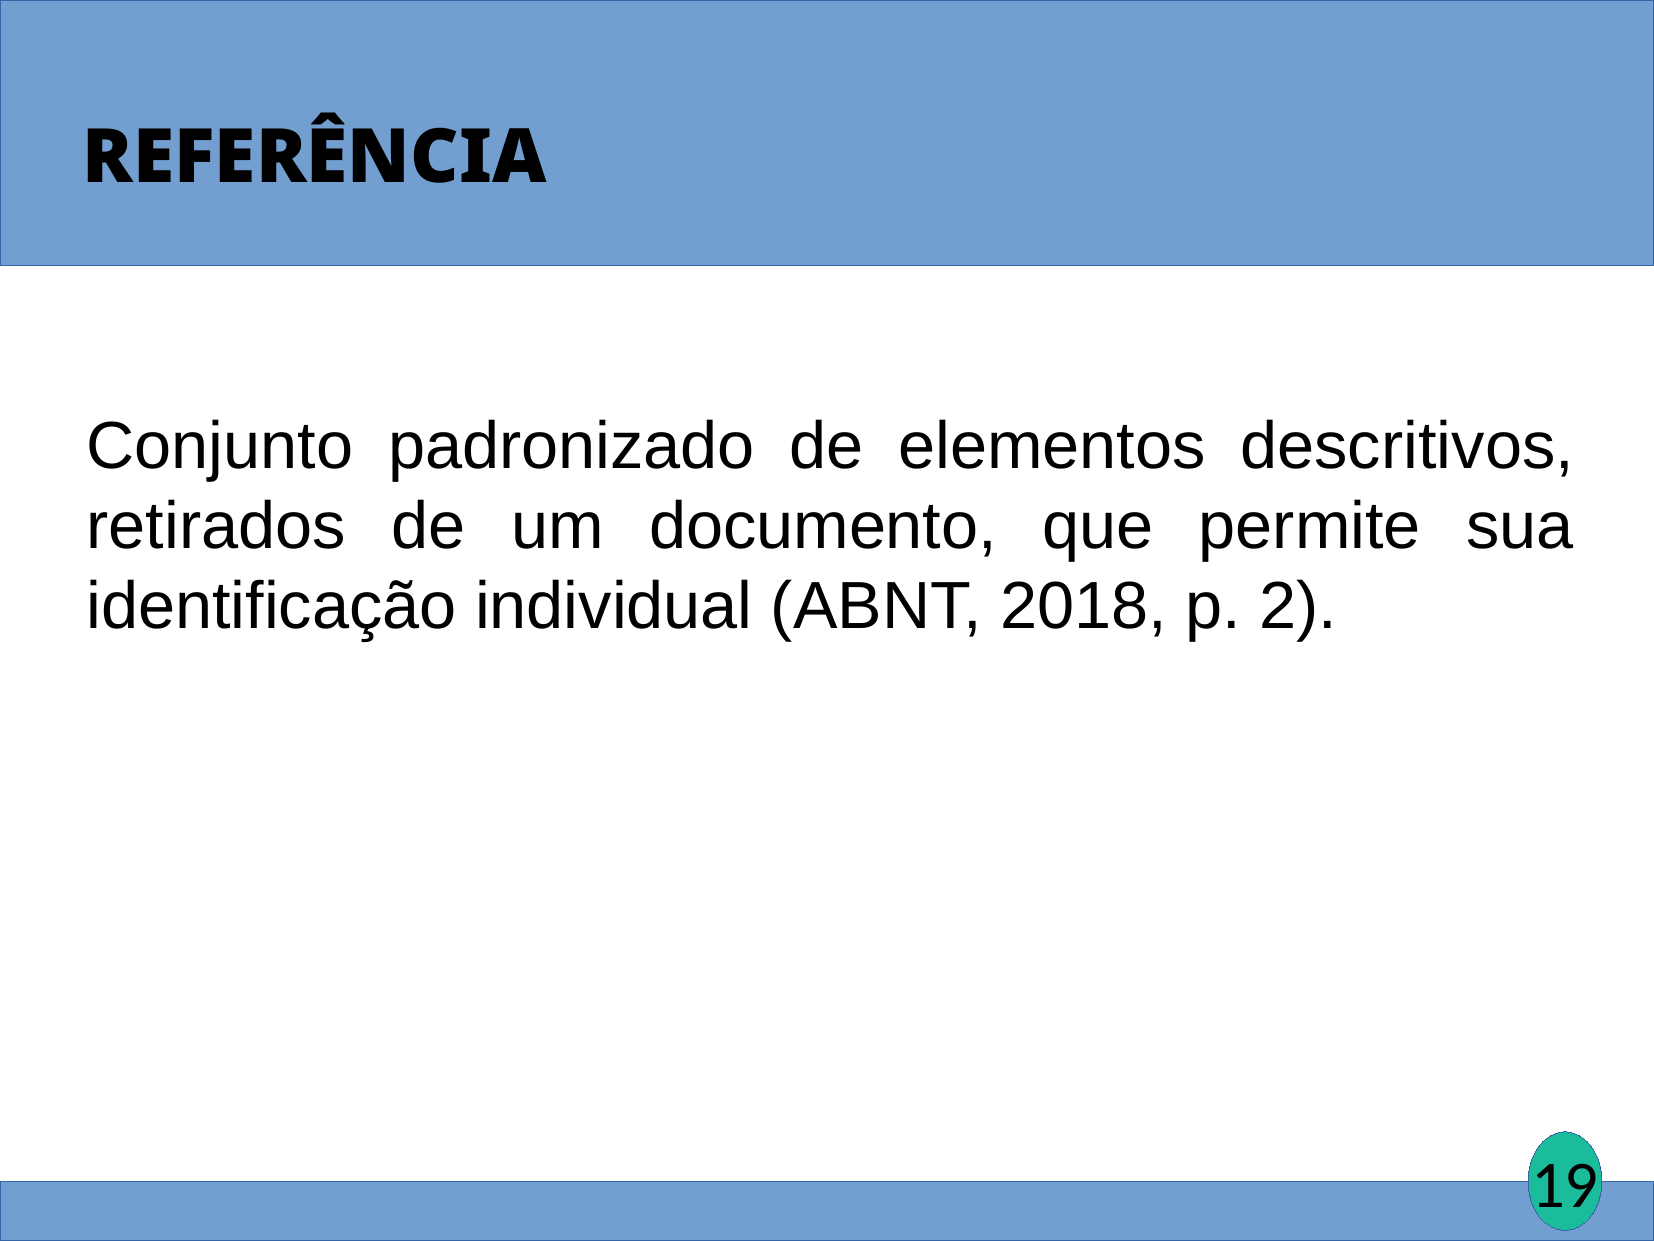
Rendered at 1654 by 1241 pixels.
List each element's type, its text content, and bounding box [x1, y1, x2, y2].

title REFERÊNCIA [82, 49, 1571, 257]
list Conjunto padronizado de elementos descritivos, retirados de um documento, que permite sua identificação individual (ABNT, 2018, p. 2). [86, 292, 1576, 1012]
